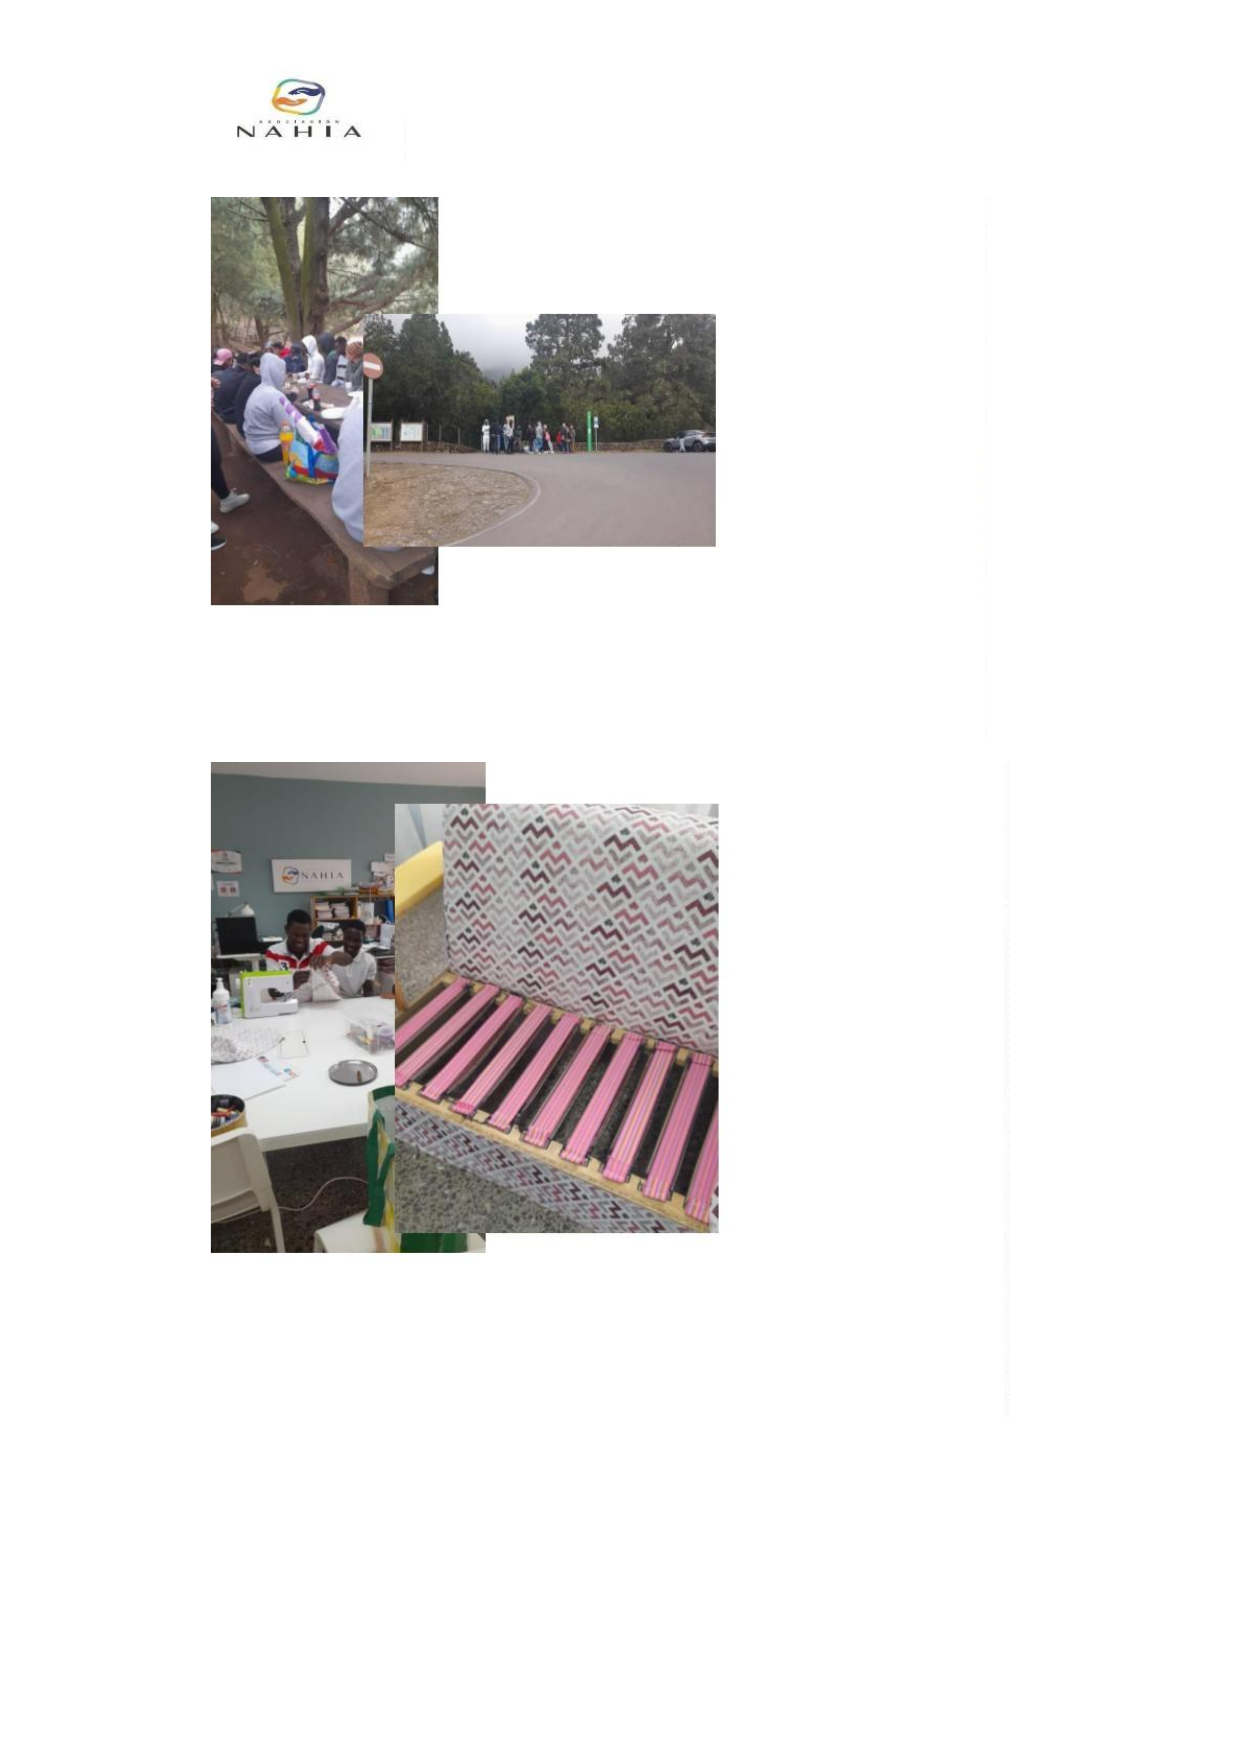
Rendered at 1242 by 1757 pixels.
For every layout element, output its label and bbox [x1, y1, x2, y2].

text_box [210, 197, 987, 742]
text_box [236, 71, 407, 164]
text_box [210, 762, 1011, 1418]
